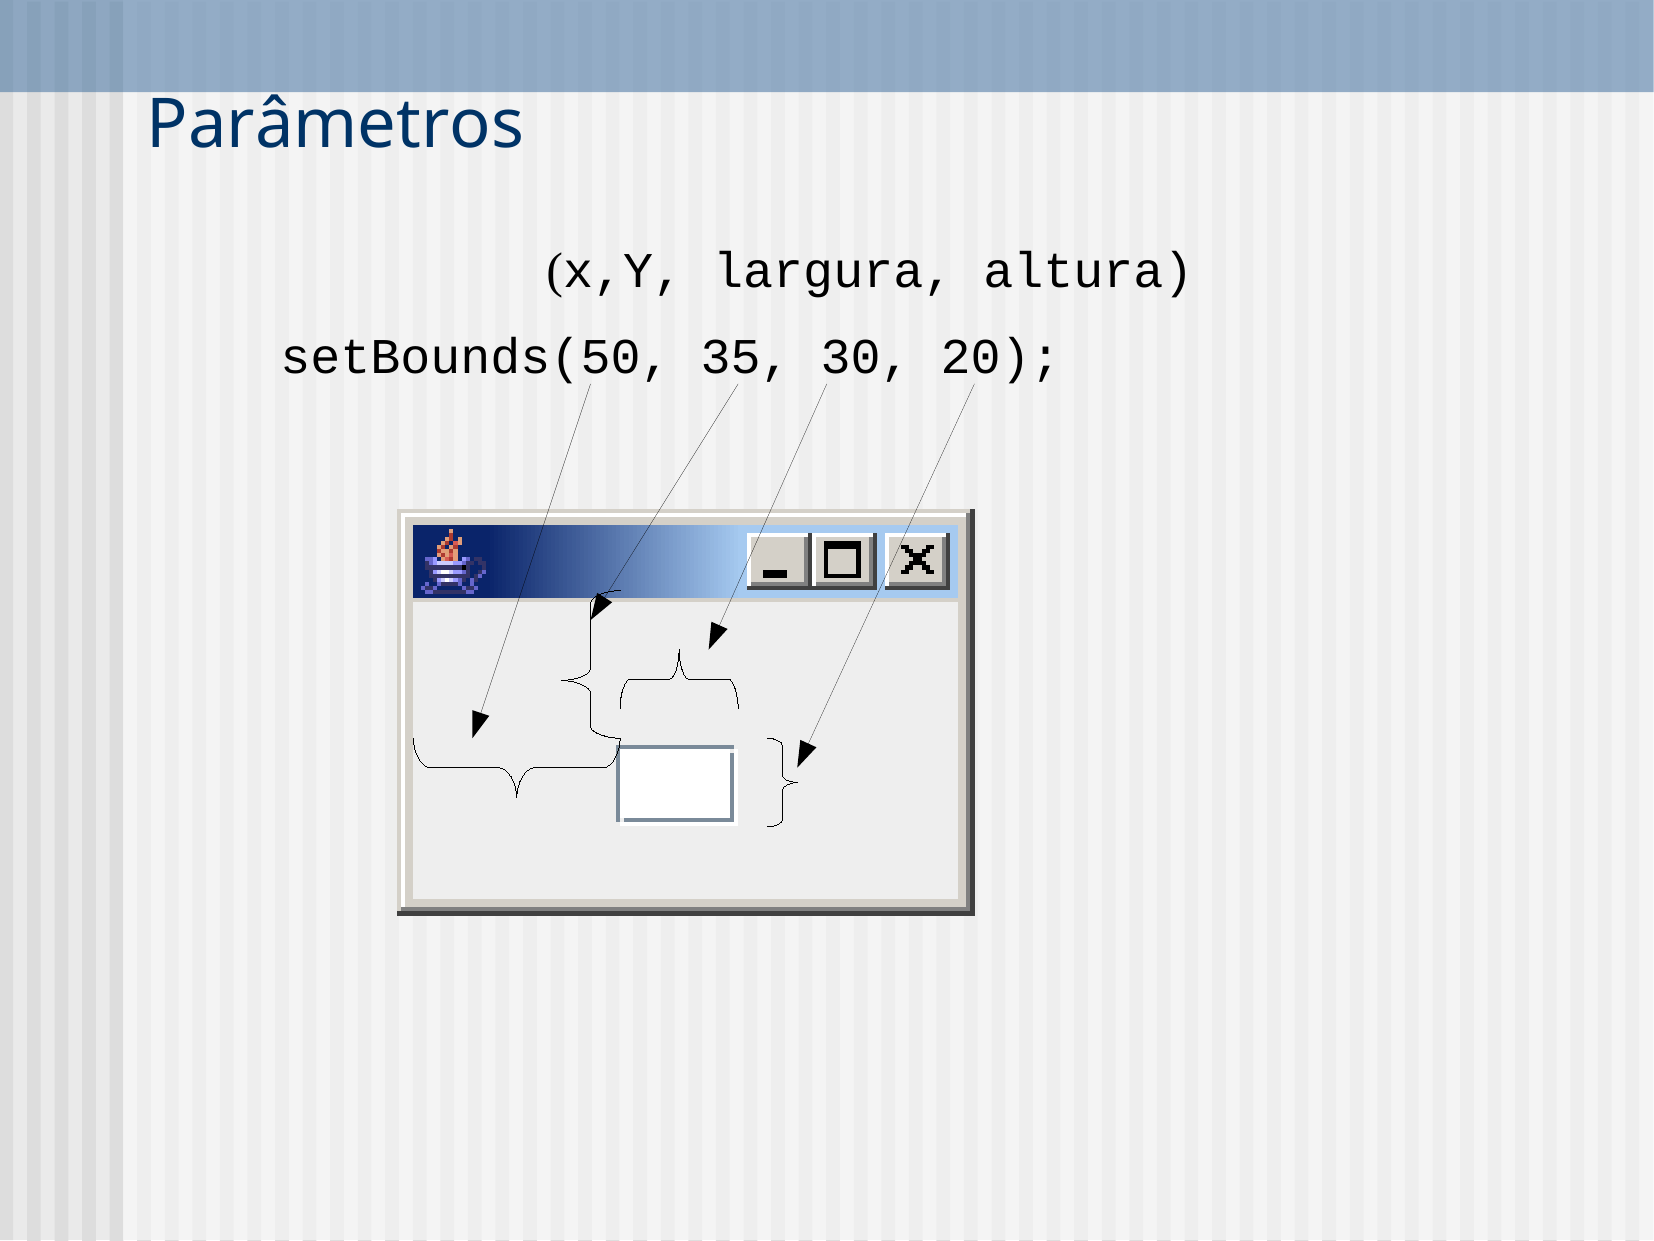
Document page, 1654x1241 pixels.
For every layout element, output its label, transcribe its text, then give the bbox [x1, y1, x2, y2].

title Parâmetros [146, 29, 1536, 212]
text_box setBounds(50, 35, 30, 20); [265, 324, 1211, 394]
picture [397, 509, 975, 916]
text_box (x,Y, largura, altura) [531, 236, 1329, 310]
